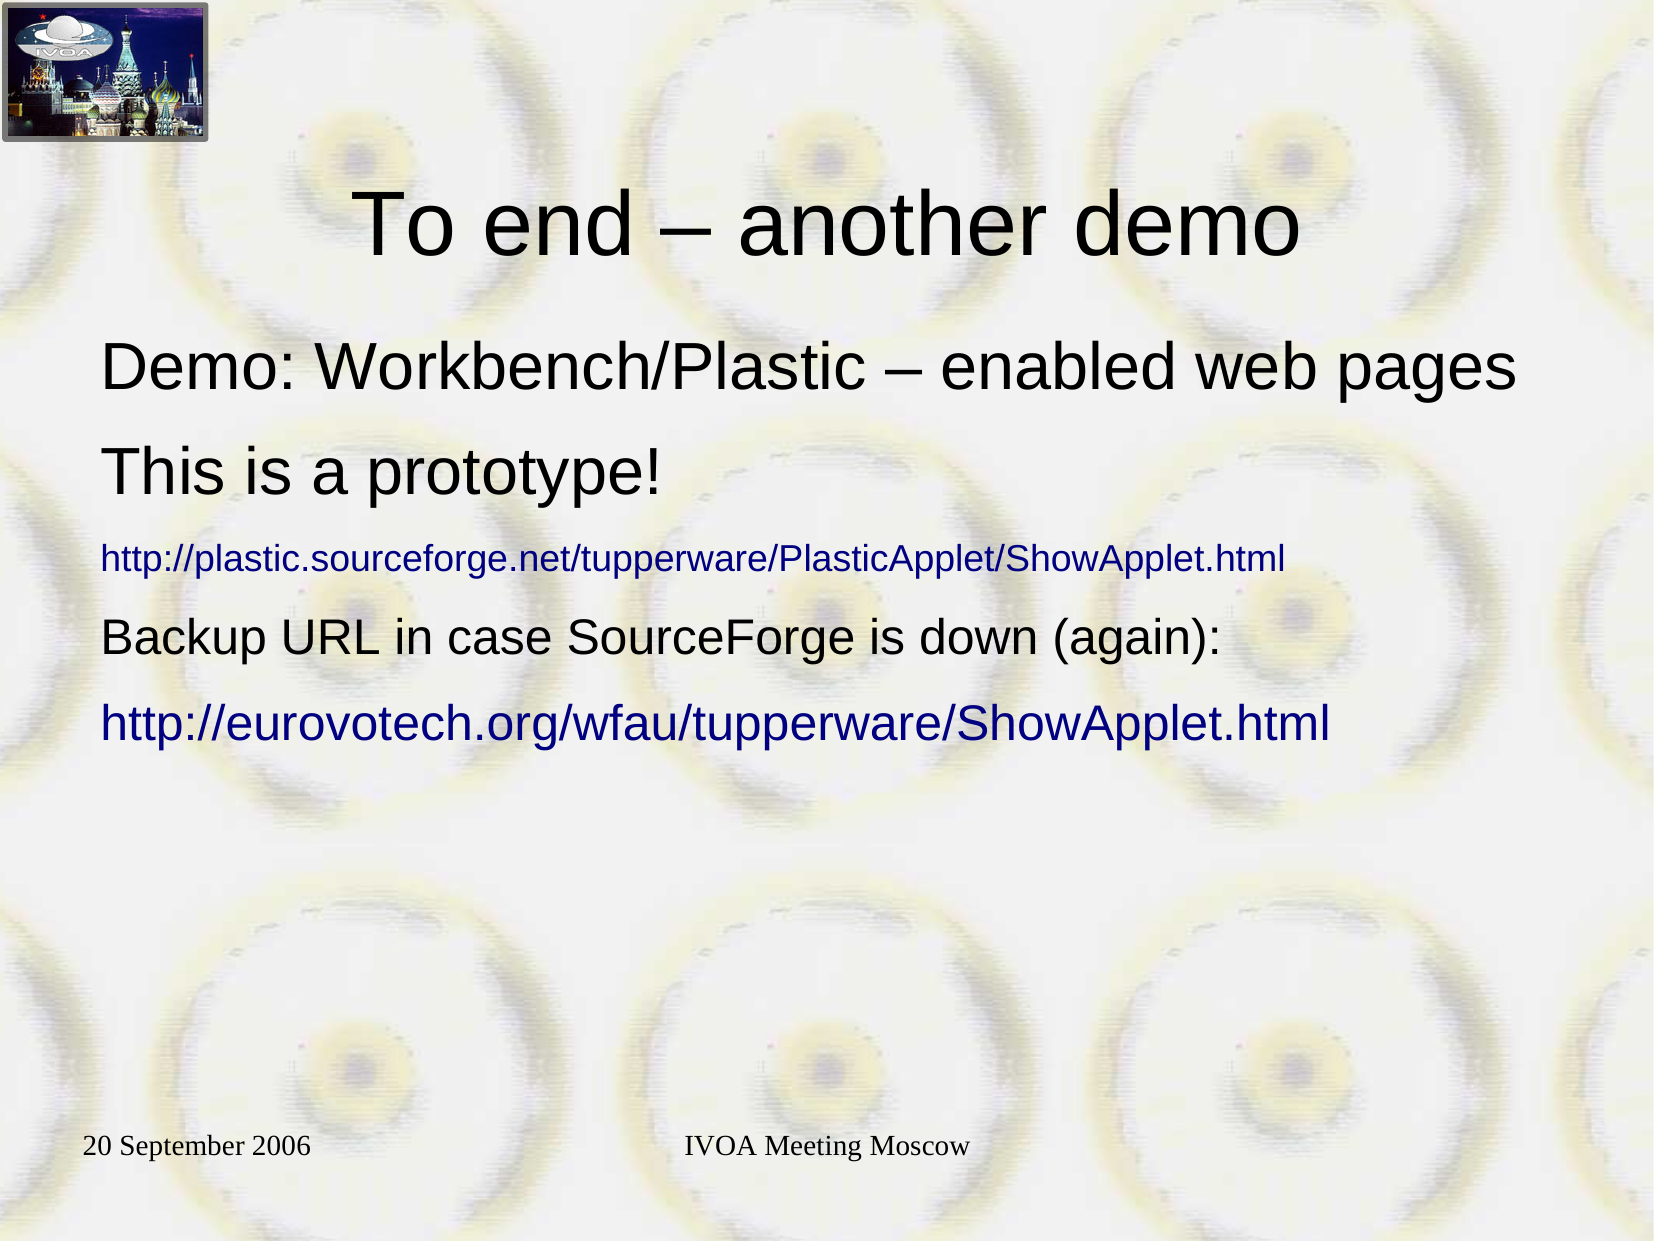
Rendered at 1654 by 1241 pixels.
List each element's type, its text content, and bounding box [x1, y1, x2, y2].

picture [0, 0, 1654, 1241]
title To end – another demo [82, 120, 1571, 328]
list Demo: Workbench/Plastic – enabled web pages This is a prototype! http://plastic.sourceforge.net/tupperware/PlasticApplet/ShowApplet.html Backup URL in case SourceForge is down (again): http://eurovotech.org/wfau/tupperware/ShowApplet.html [82, 329, 1571, 1109]
